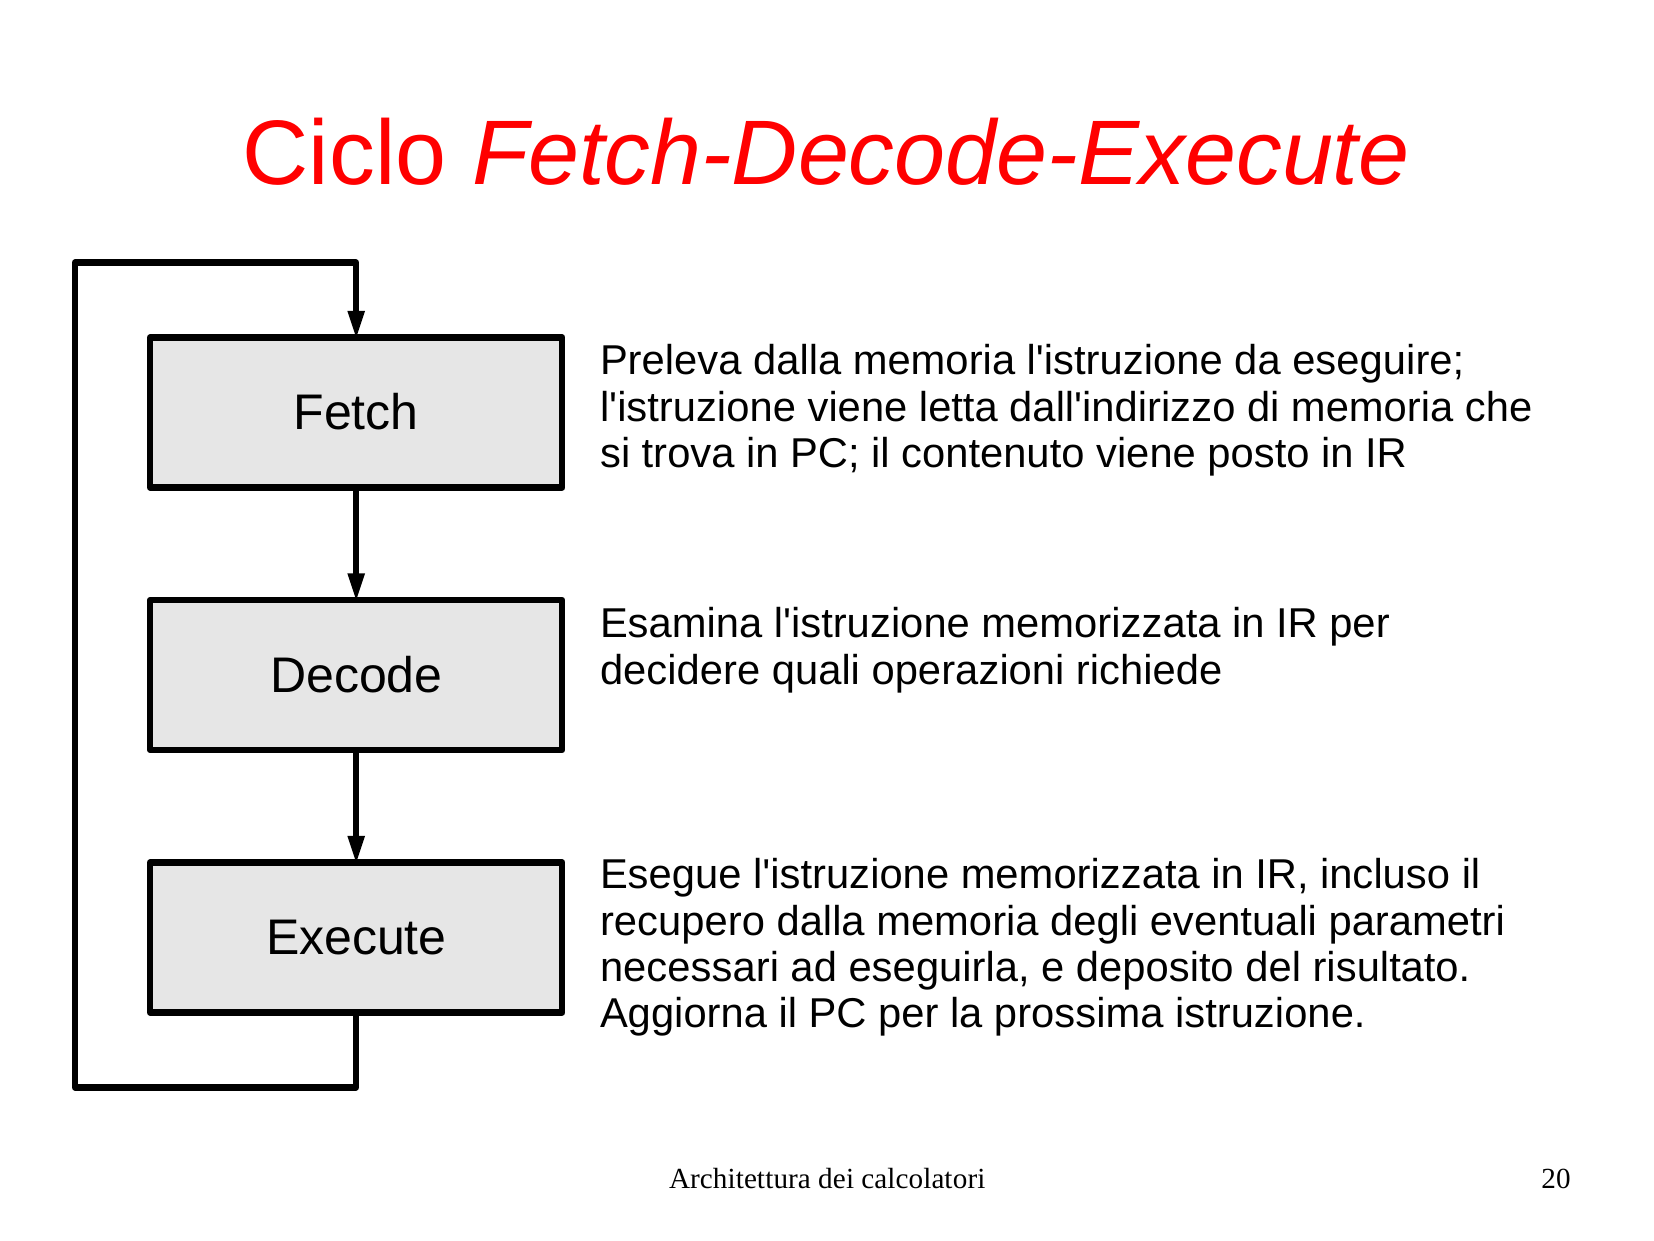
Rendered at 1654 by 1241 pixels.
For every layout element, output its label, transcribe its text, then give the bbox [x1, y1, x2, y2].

title Ciclo Fetch-Decode-Execute [82, 49, 1571, 257]
text_box Fetch [149, 337, 563, 488]
text_box Decode [149, 600, 563, 751]
text_box Esegue l'istruzione memorizzata in IR, incluso il recupero dalla memoria degli eventuali parametri necessari ad eseguirla, e deposito del risultato. Aggiorna il PC per la prossima istruzione. [600, 850, 1538, 1039]
text_box Execute [149, 862, 563, 1013]
text_box Preleva dalla memoria l'istruzione da eseguire; l'istruzione viene letta dall'indirizzo di memoria che si trova in PC; il contenuto viene posto in IR [600, 336, 1538, 478]
text_box Esamina l'istruzione memorizzata in IR per decidere quali operazioni richiede [600, 600, 1501, 695]
